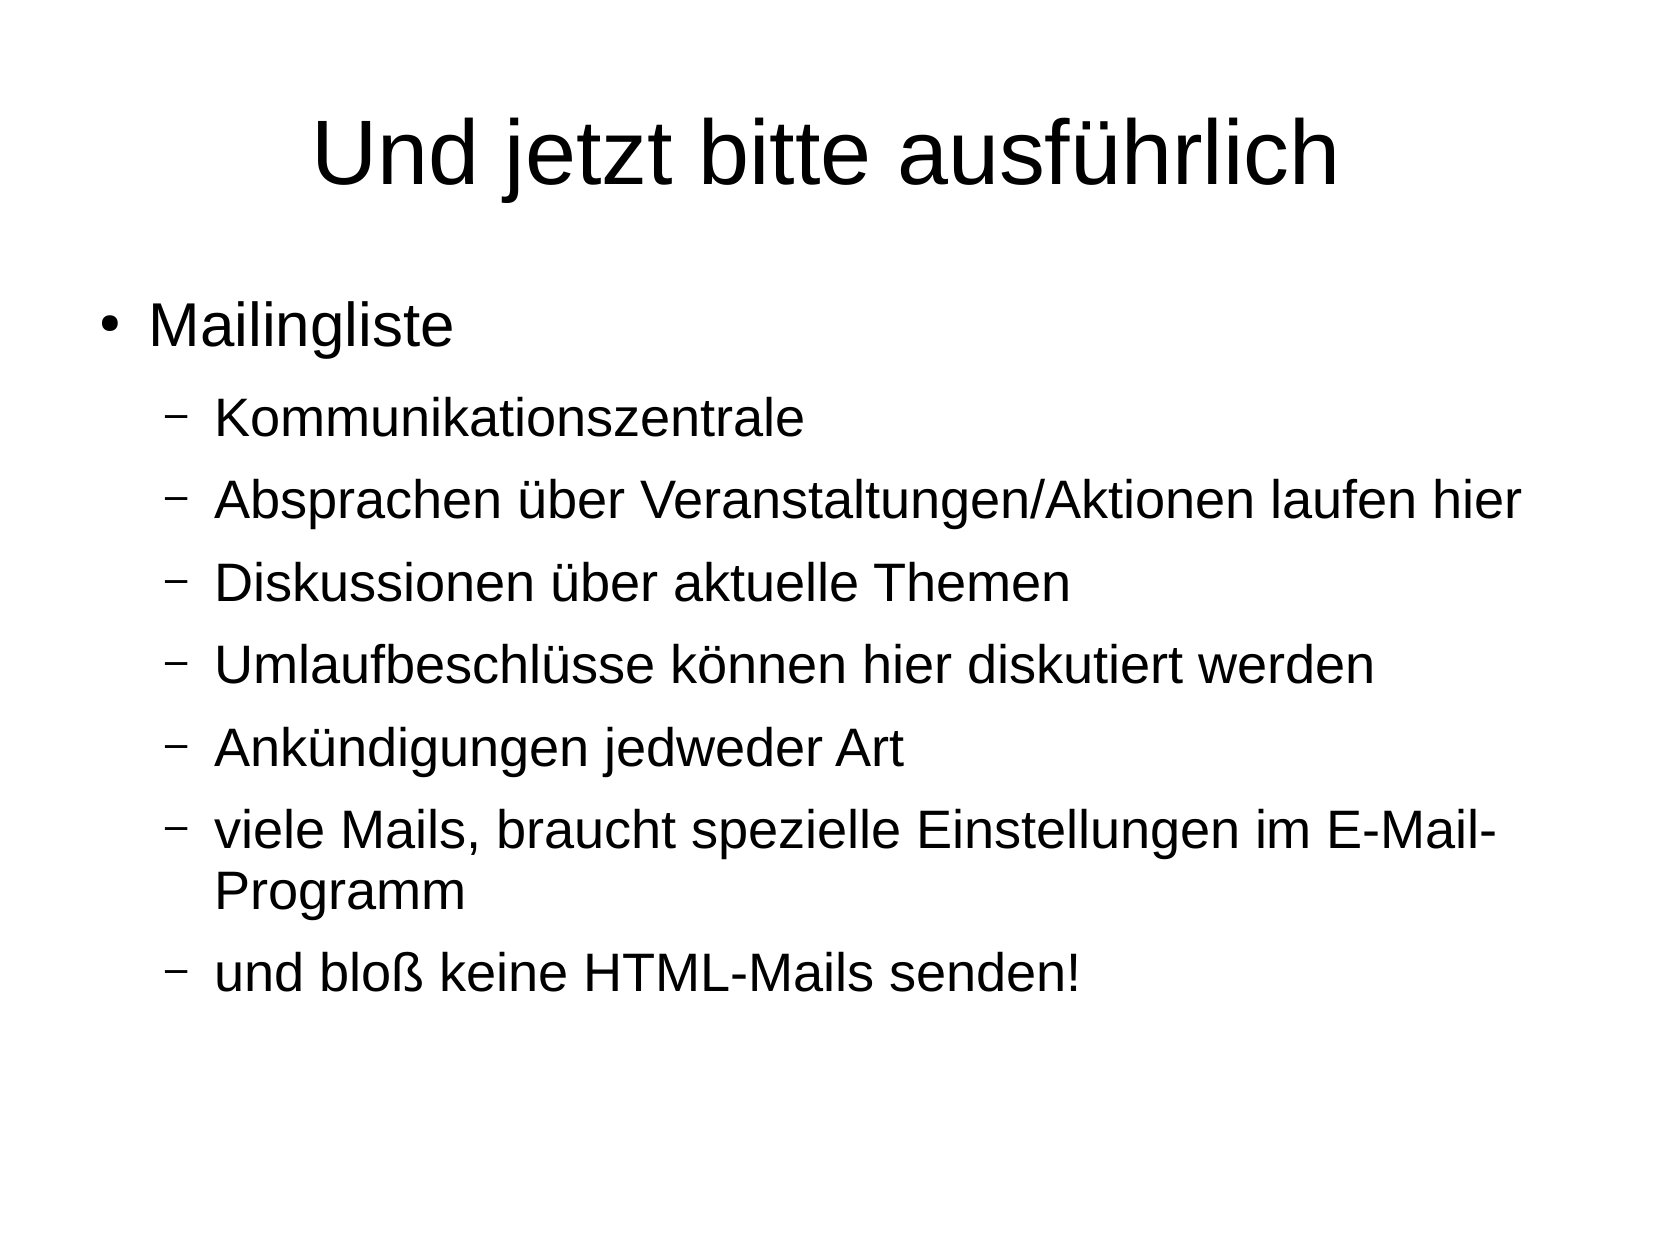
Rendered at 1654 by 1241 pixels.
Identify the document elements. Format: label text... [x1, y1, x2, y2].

list Mailingliste Kommunikationszentrale Absprachen über Veranstaltungen/Aktionen laufen hier Diskussionen über aktuelle Themen Umlaufbeschlüsse können hier diskutiert werden Ankündigungen jedweder Art viele Mails, braucht spezielle Einstellungen im E-Mail-Programm und bloß keine HTML-Mails senden! [82, 290, 1538, 1010]
title Und jetzt bitte ausführlich [82, 49, 1571, 257]
